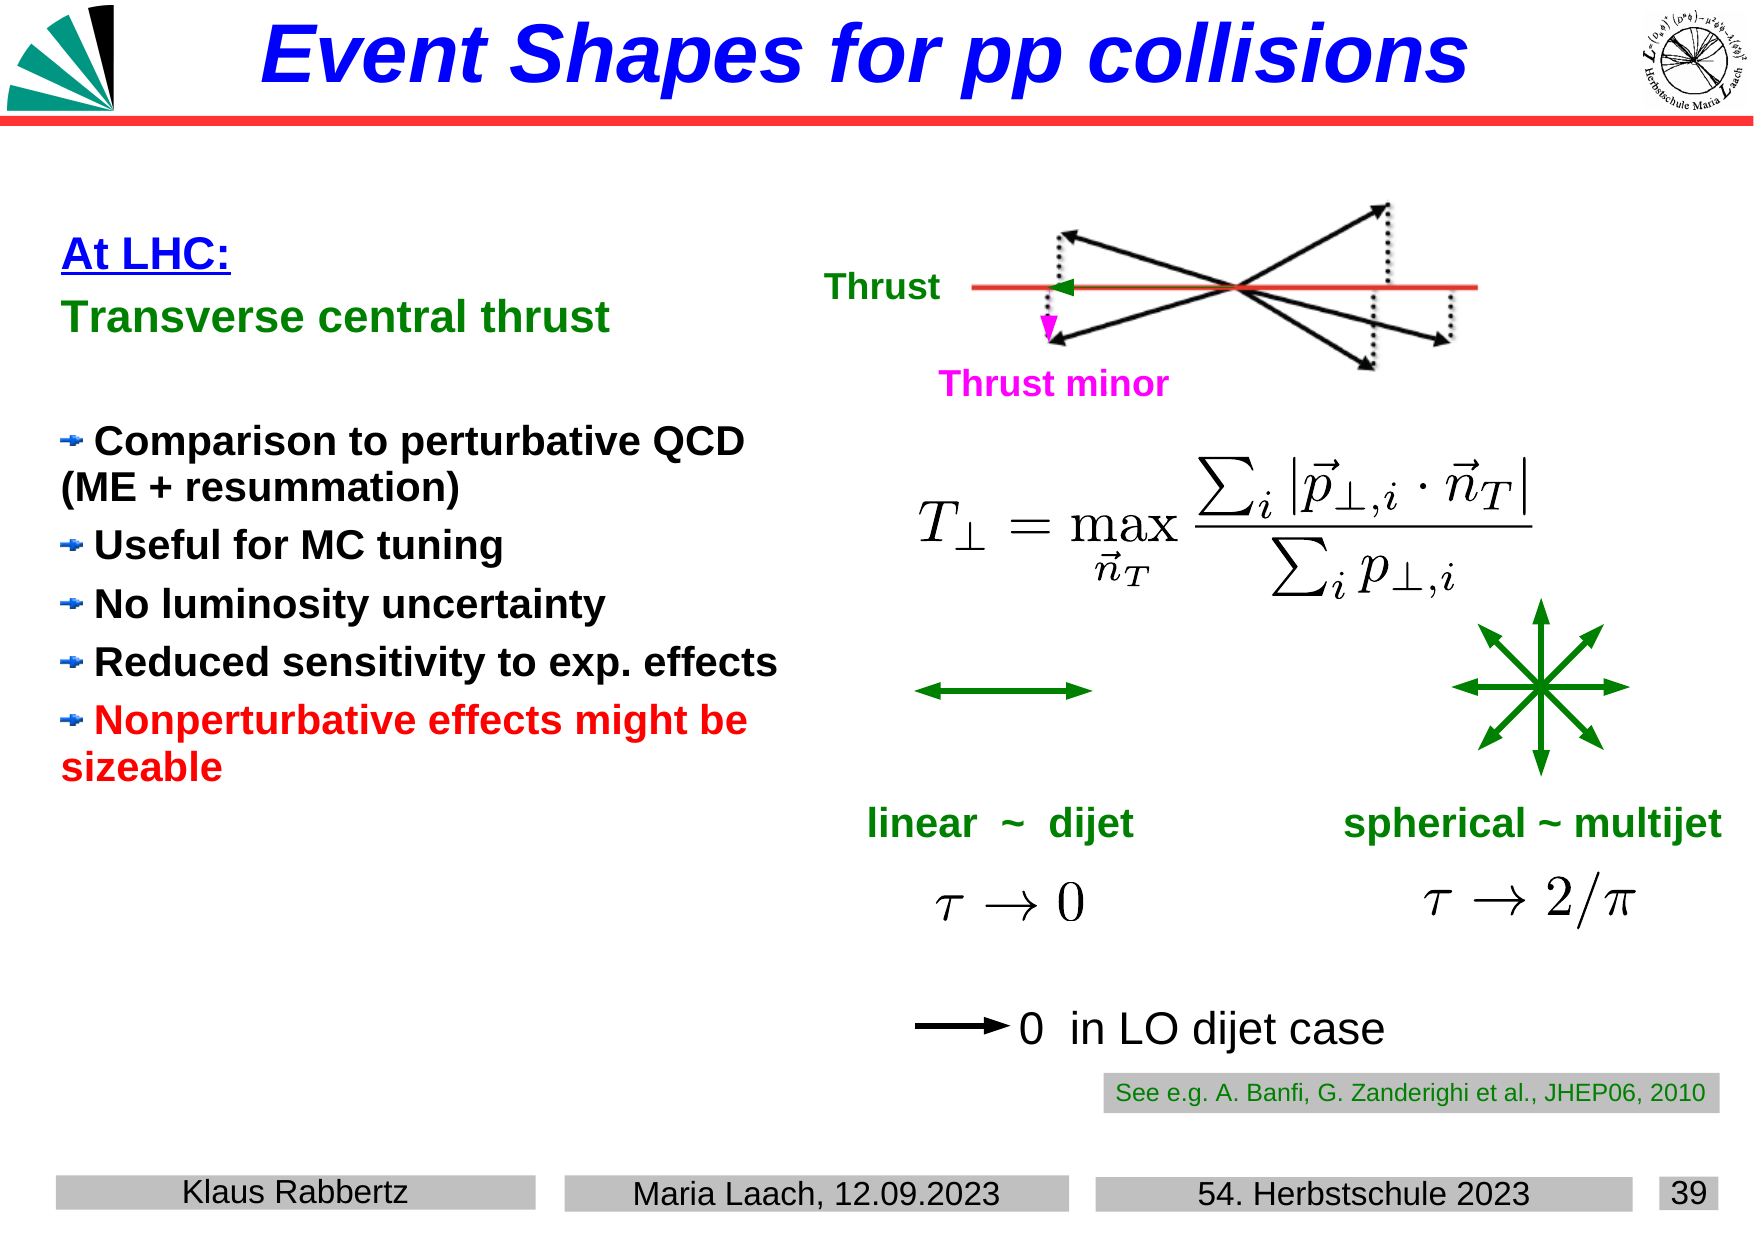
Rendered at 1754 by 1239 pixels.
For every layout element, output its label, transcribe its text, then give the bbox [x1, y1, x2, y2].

text_box spherical ~ multijet [1331, 793, 1735, 853]
picture [954, 188, 1499, 394]
title Event Shapes for pp collisions [120, 0, 1612, 107]
picture [934, 882, 1086, 921]
text_box See e.g. A. Banfi, G. Zanderighi et al., JHEP06, 2010 [1103, 1072, 1720, 1114]
picture [917, 456, 1533, 599]
picture [1643, 10, 1747, 110]
text_box Thrust [811, 259, 953, 314]
text_box Thrust minor [926, 356, 1182, 411]
text_box At LHC: Transverse central thrust Comparison to perturbative QCD (ME + resummation) Useful for MC tuning No luminosity uncertainty Reduced sensitivity to exp. effects Nonperturbative effects might be sizeable [48, 222, 811, 874]
picture [7, 5, 114, 112]
text_box linear ~ dijet [854, 793, 1162, 853]
picture [1422, 871, 1639, 930]
text_box 0 in LO dijet case [866, 997, 1399, 1061]
